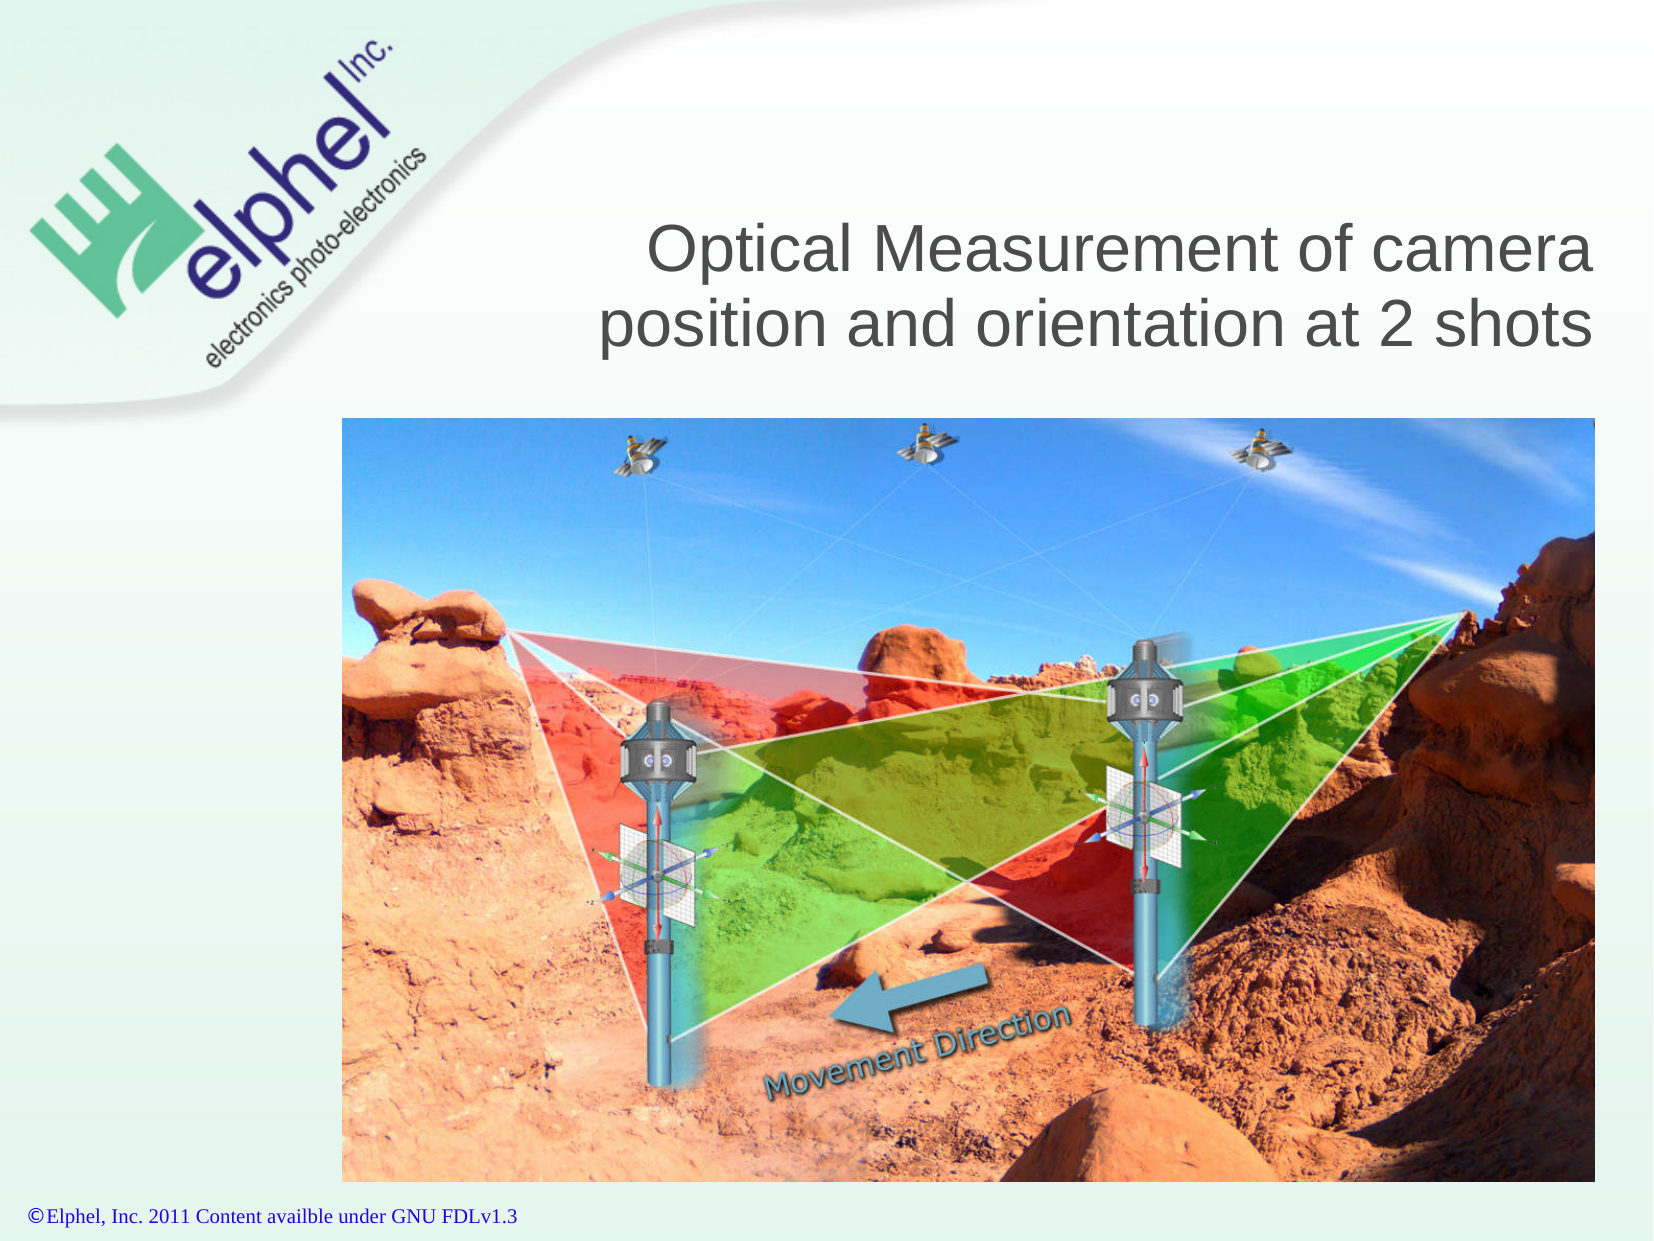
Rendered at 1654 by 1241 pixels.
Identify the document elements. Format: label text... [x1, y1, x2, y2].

picture [0, 0, 1654, 1241]
list Optical Measurement of camera position and orientation at 2 shots [472, 206, 1595, 418]
